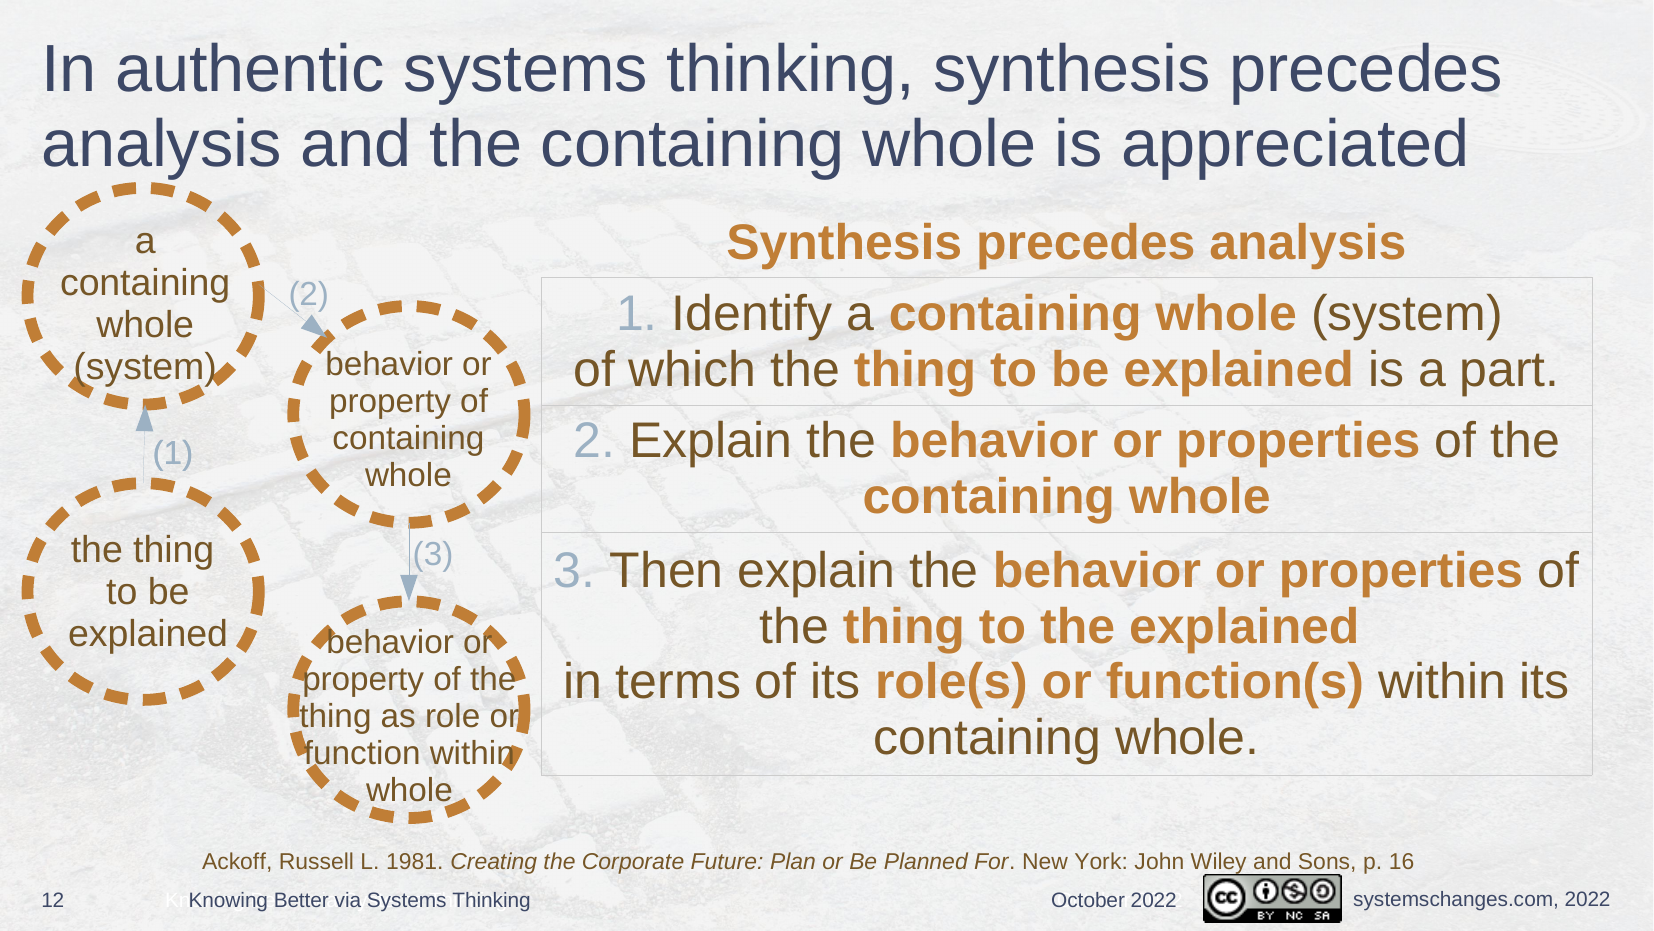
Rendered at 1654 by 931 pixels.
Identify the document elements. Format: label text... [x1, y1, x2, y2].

text_box Ackoff, Russell L. 1981. Creating the Corporate Future: Plan or Be Planned For. New York: John Wiley and Sons, p. 16 [32, 840, 1585, 882]
text_box behavior or property of containing whole [310, 338, 507, 502]
text_box (3) [397, 525, 469, 583]
text_box (2) [273, 265, 345, 323]
title In authentic systems thinking, synthesis precedes analysis and the containing whole is appreciated [41, 30, 1613, 181]
text_box (1) [137, 424, 209, 482]
text_box behavior or property of the thing as role or function within whole [286, 615, 533, 816]
table_cell 3. Then explain the behavior or properties of the thing to the explained in terms of its role(s) or function(s) within its containing whole. [542, 533, 1592, 775]
table_cell 1. Identify a containing whole (system) of which the thing to be explained is a part. [542, 278, 1592, 405]
text_box a containing whole (system) [44, 202, 246, 405]
text_box the thing to be explained [50, 521, 246, 662]
table_header Synthesis precedes analysis [541, 207, 1592, 277]
table_cell 2. Explain the behavior or properties of the containing whole [542, 406, 1592, 532]
picture [0, 0, 1654, 931]
